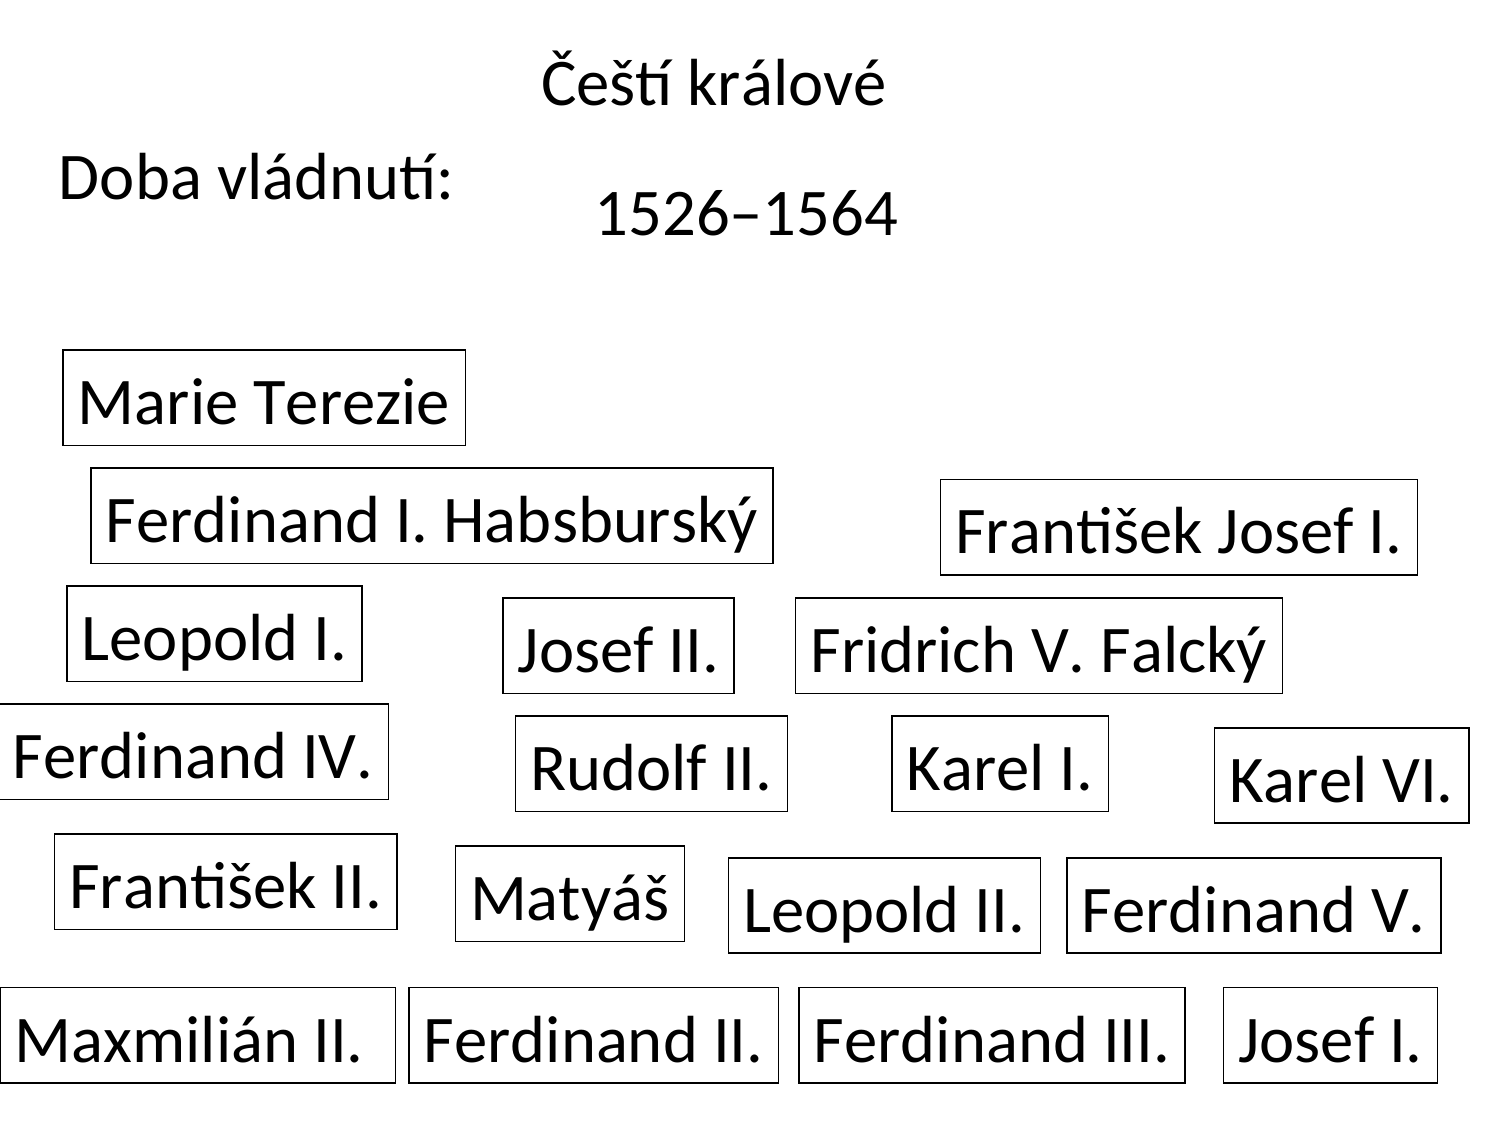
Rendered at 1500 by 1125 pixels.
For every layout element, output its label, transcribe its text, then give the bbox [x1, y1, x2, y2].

text_box Josef II. [503, 597, 735, 694]
text_box Ferdinand III. [798, 987, 1186, 1084]
text_box Marie Terezie [63, 349, 466, 446]
text_box Ferdinand I. Habsburský [91, 467, 774, 564]
text_box Matyáš [455, 846, 685, 942]
text_box Leopold II. [728, 857, 1041, 954]
text_box Fridrich V. Falcký [795, 597, 1283, 694]
text_box Karel I. [891, 716, 1109, 812]
text_box Josef I. [1223, 987, 1438, 1084]
text_box Čeští králové [526, 30, 903, 127]
text_box Rudolf II. [515, 716, 788, 812]
text_box Leopold I. [66, 586, 363, 682]
text_box Ferdinand II. [408, 987, 779, 1084]
text_box Ferdinand V. [1067, 857, 1441, 954]
text_box František Josef I. [940, 479, 1418, 576]
text_box František II. [54, 834, 398, 930]
text_box Doba vládnutí: [44, 125, 470, 221]
text_box Karel VI. [1214, 727, 1469, 824]
text_box 1526–1564 [549, 160, 913, 257]
text_box Maxmilián II. [0, 987, 396, 1084]
text_box Ferdinand IV. [0, 704, 389, 800]
